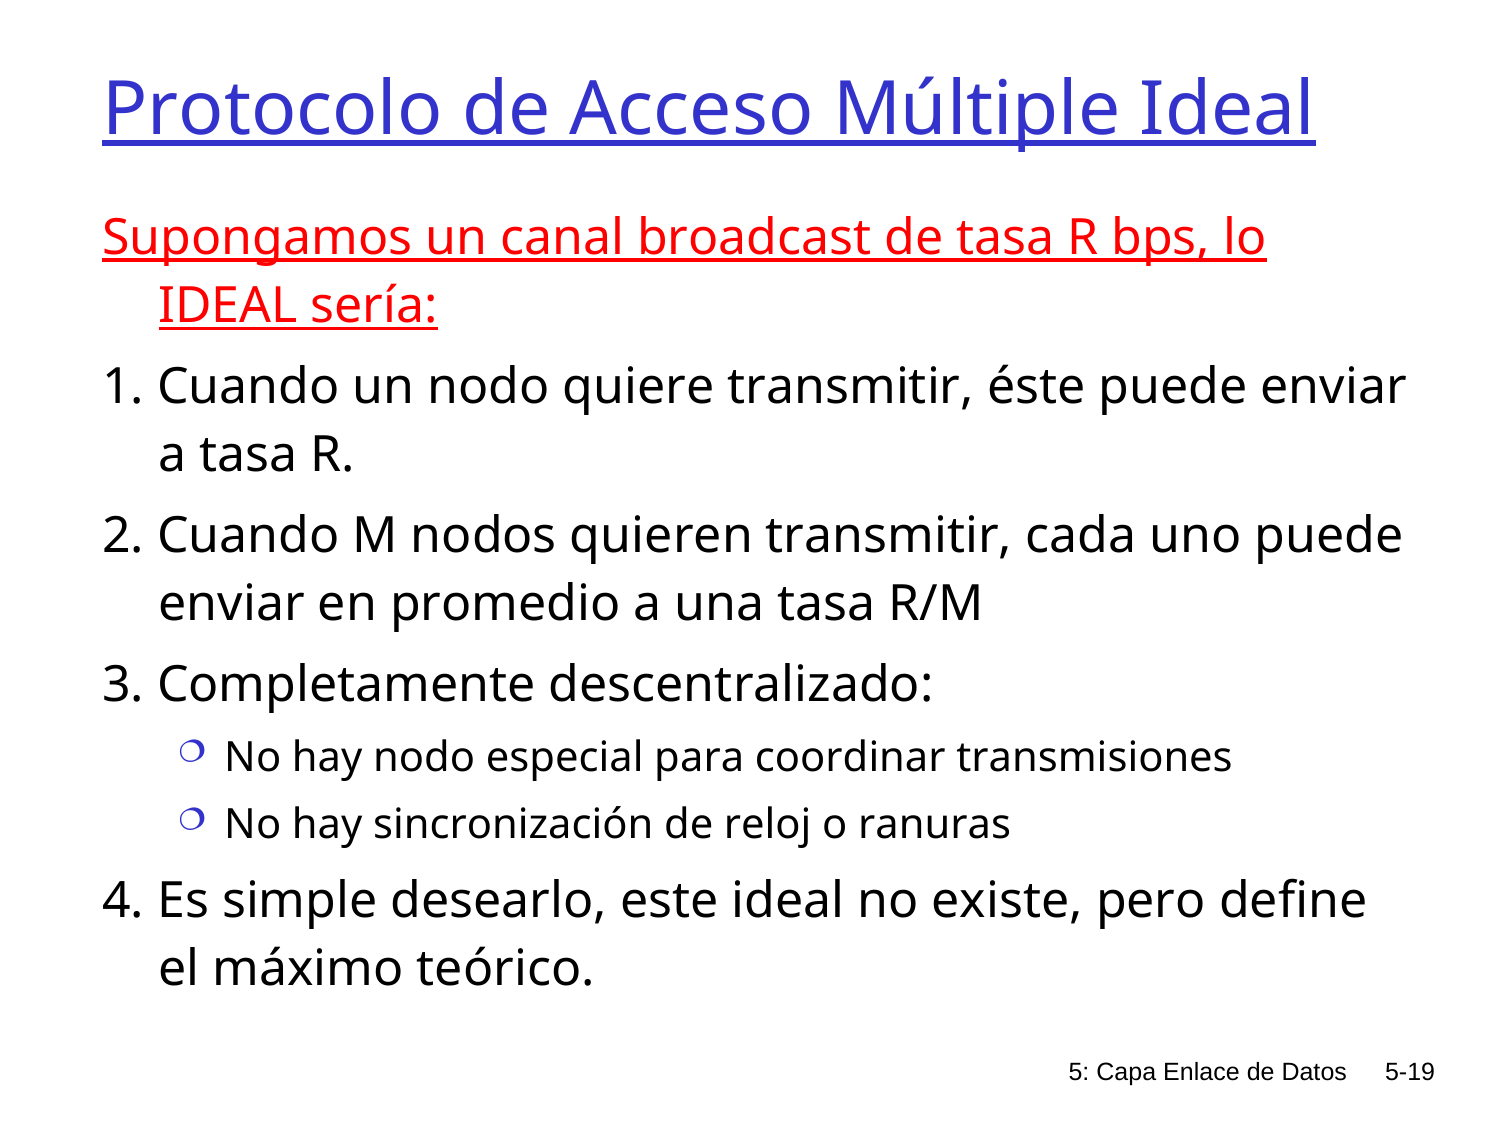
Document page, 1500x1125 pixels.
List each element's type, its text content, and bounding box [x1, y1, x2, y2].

list Supongamos un canal broadcast de tasa R bps, lo IDEAL sería: 1. Cuando un nodo quiere transmitir, éste puede enviar a tasa R. 2. Cuando M nodos quieren transmitir, cada uno puede enviar en promedio a una tasa R/M 3. Completamente descentralizado: No hay nodo especial para coordinar transmisiones No hay sincronización de reloj o ranuras 4. Es simple desearlo, este ideal no existe, pero define el máximo teórico. [87, 193, 1426, 1027]
title Protocolo de Acceso Múltiple Ideal [87, 15, 1426, 193]
